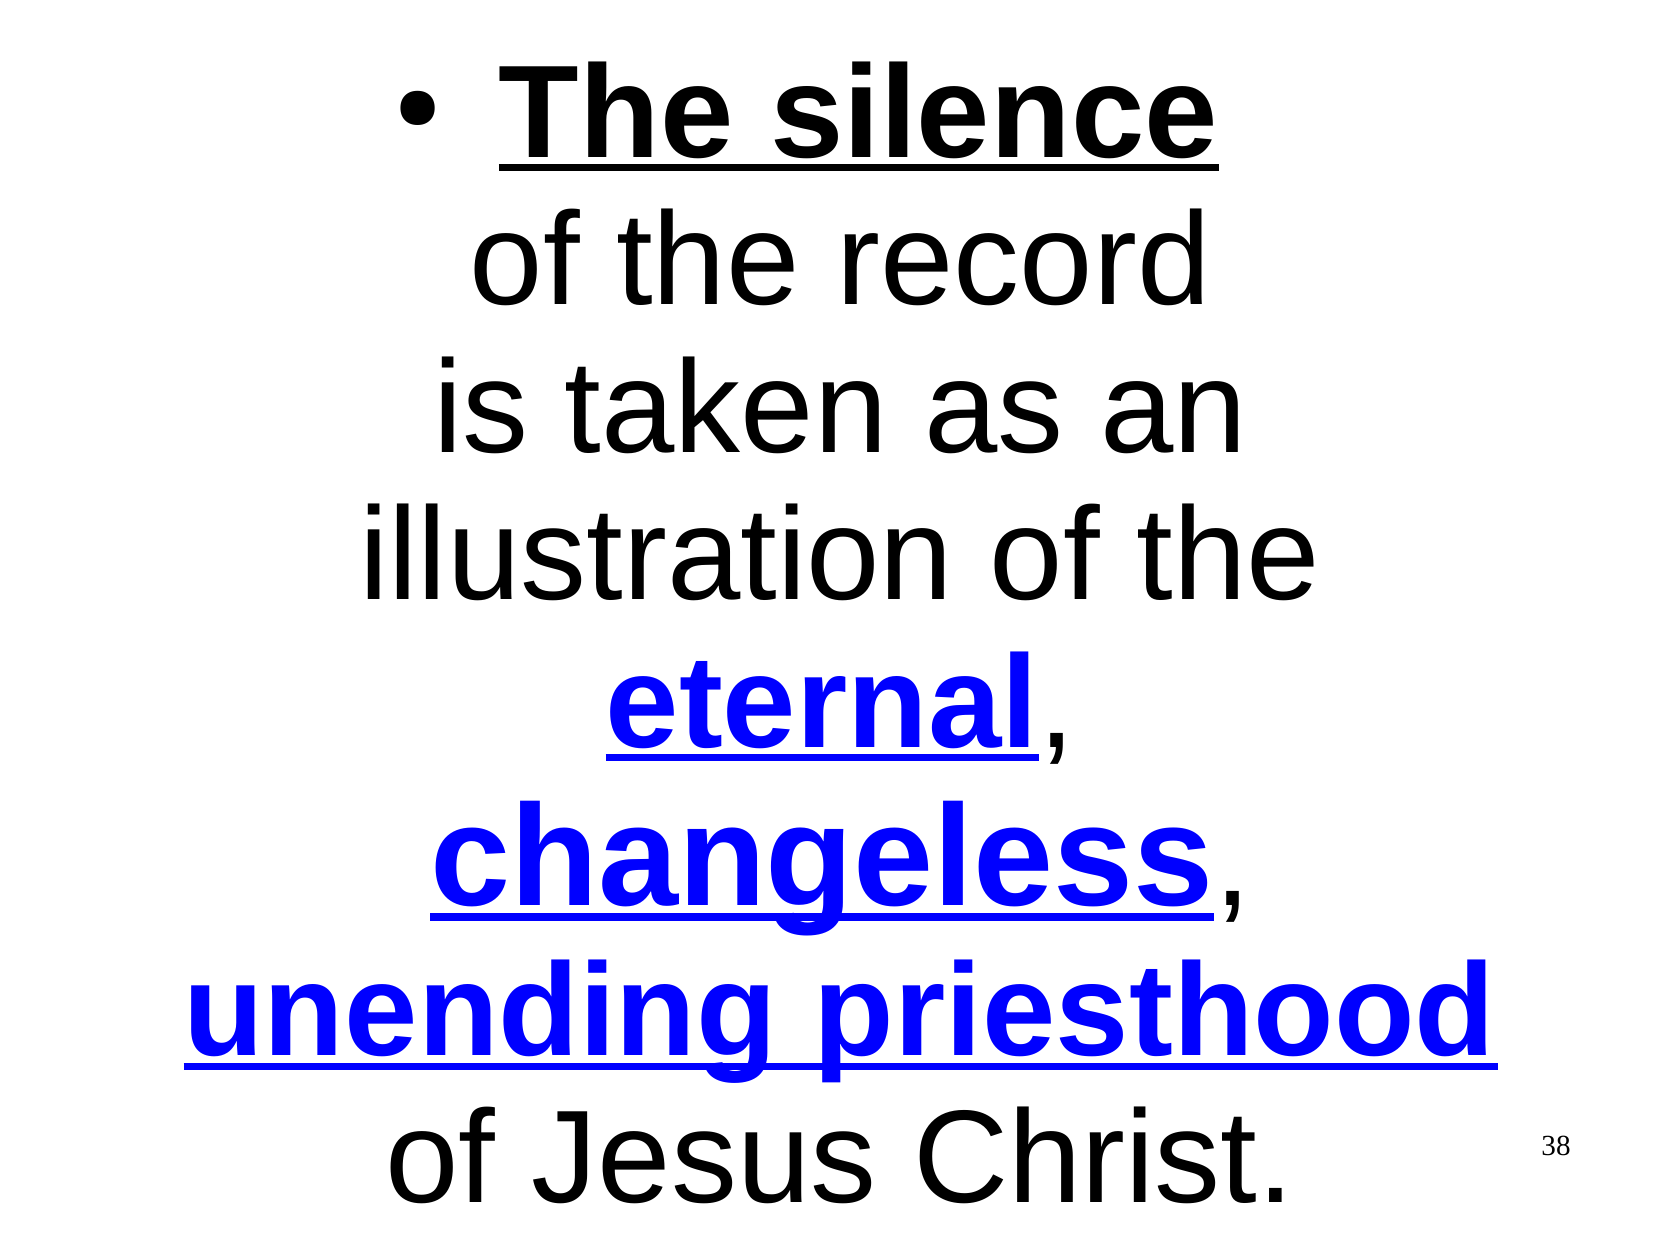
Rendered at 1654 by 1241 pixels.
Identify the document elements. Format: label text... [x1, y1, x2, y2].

list The silence of the record is taken as an illustration of the eternal, changeless, unending priesthood of Jesus Christ. [37, 37, 1613, 1238]
